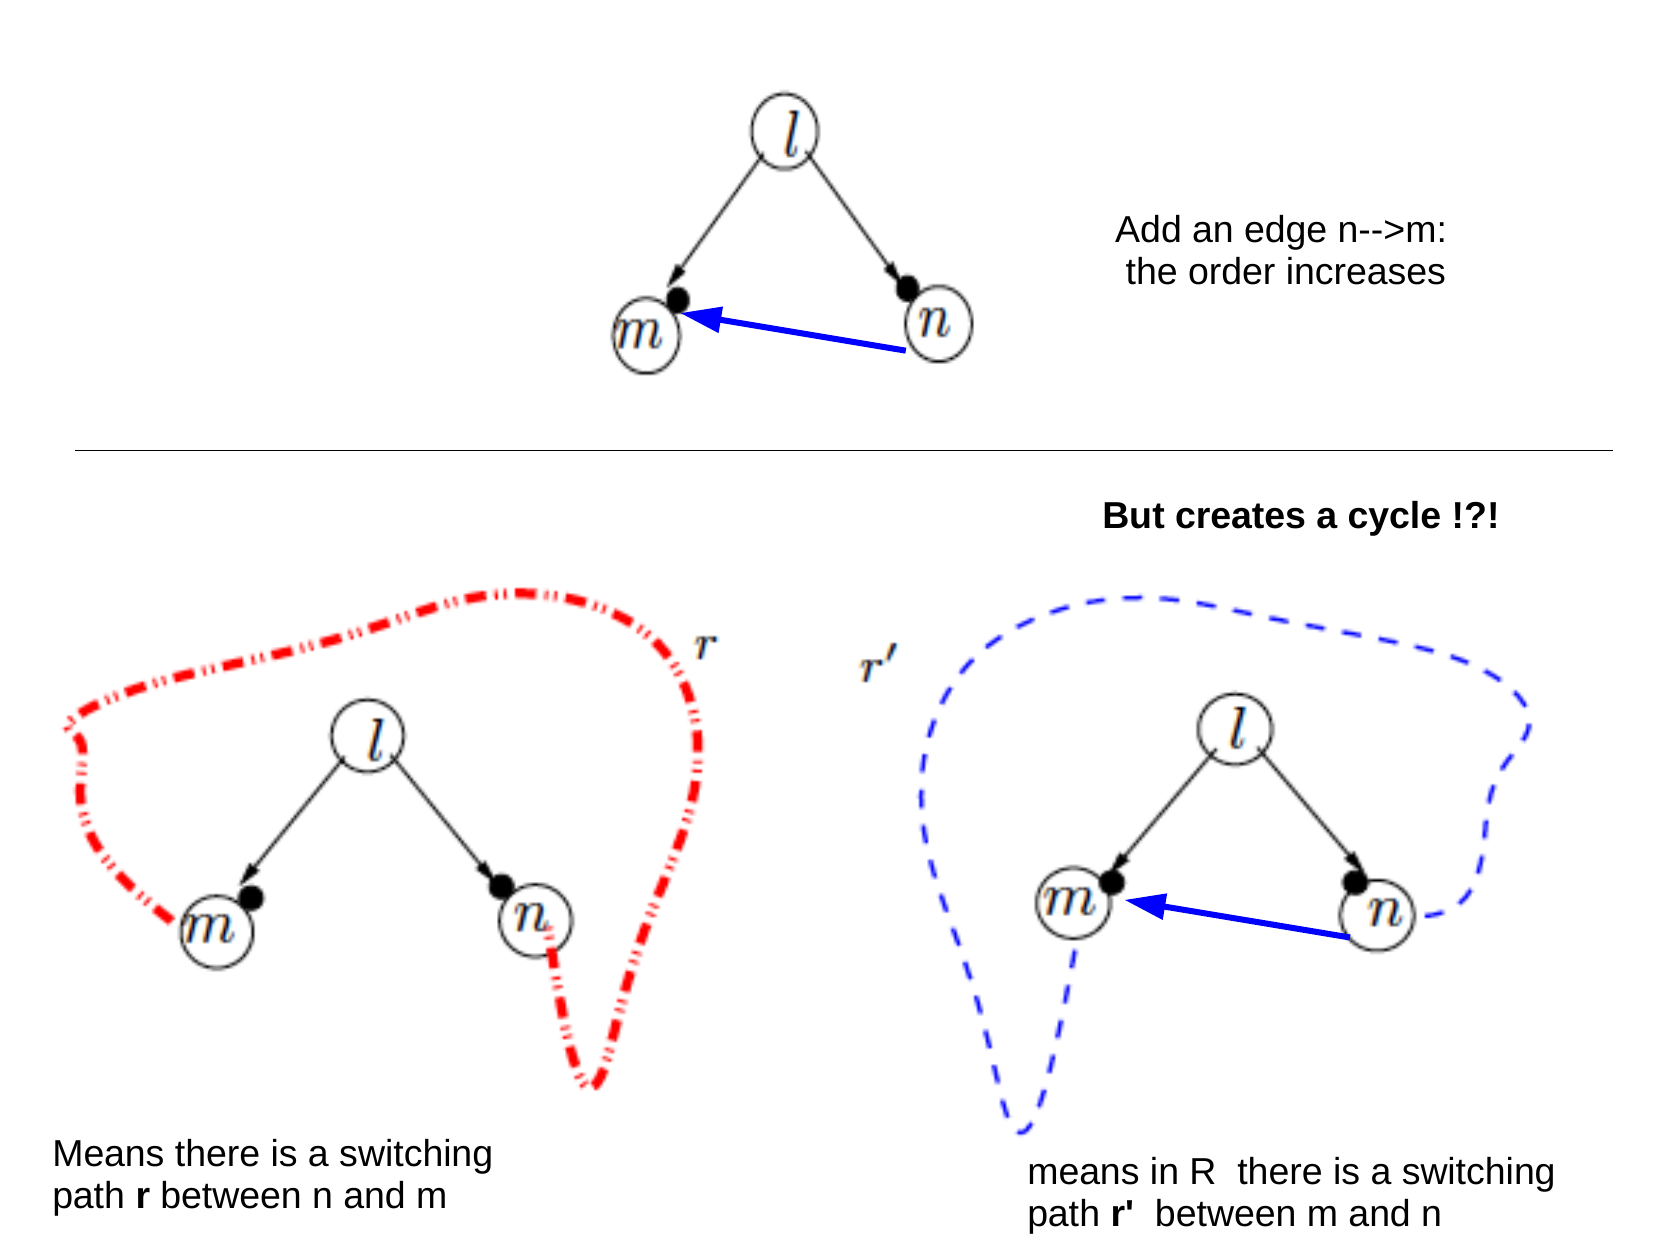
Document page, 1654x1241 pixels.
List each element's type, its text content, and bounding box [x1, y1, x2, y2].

text_box But creates a cycle !?! [1087, 487, 1516, 545]
text_box means in R there is a switching path r' between m and n [1012, 1143, 1601, 1241]
picture [825, 558, 1576, 1163]
text_box Means there is a switching path r between n and m [37, 1125, 563, 1229]
text_box Add an edge n-->m: the order increases [1100, 201, 1463, 301]
picture [37, 524, 751, 1126]
picture [517, 42, 1043, 445]
